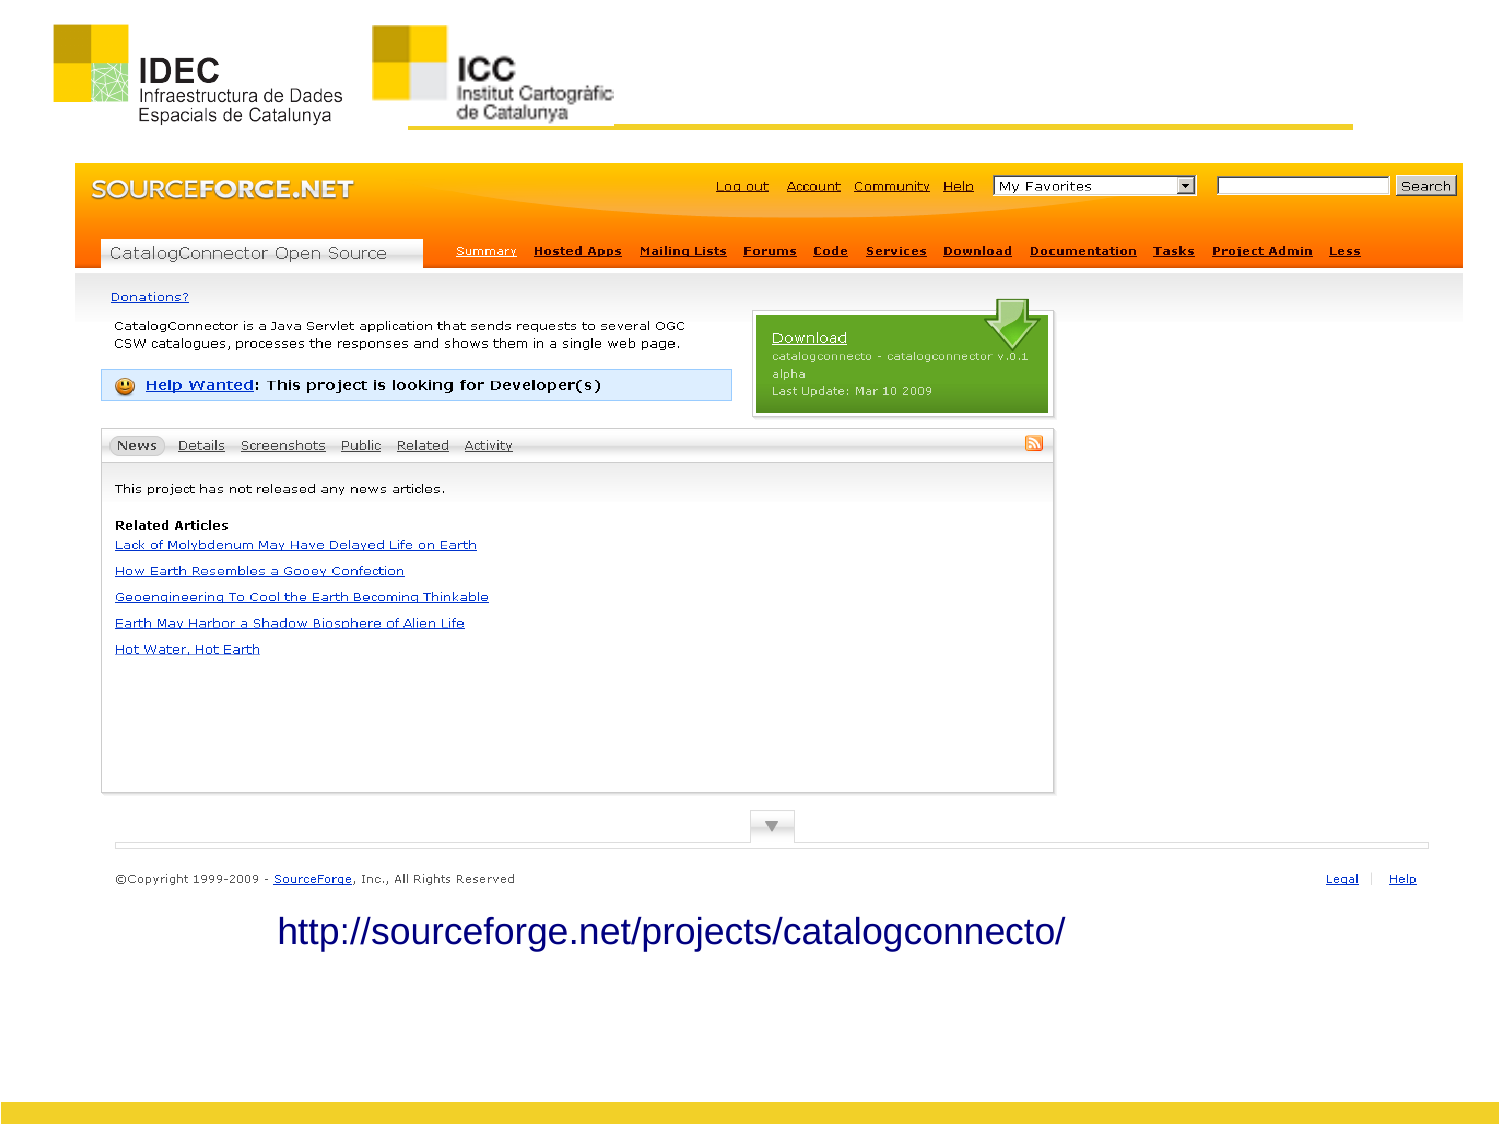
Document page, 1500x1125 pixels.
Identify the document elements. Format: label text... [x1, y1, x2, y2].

picture [372, 25, 614, 126]
text_box http://sourceforge.net/projects/catalogconnecto/ [262, 900, 1081, 960]
chart [53, 24, 343, 126]
text_box [0, 1101, 1500, 1125]
picture [75, 163, 1463, 901]
